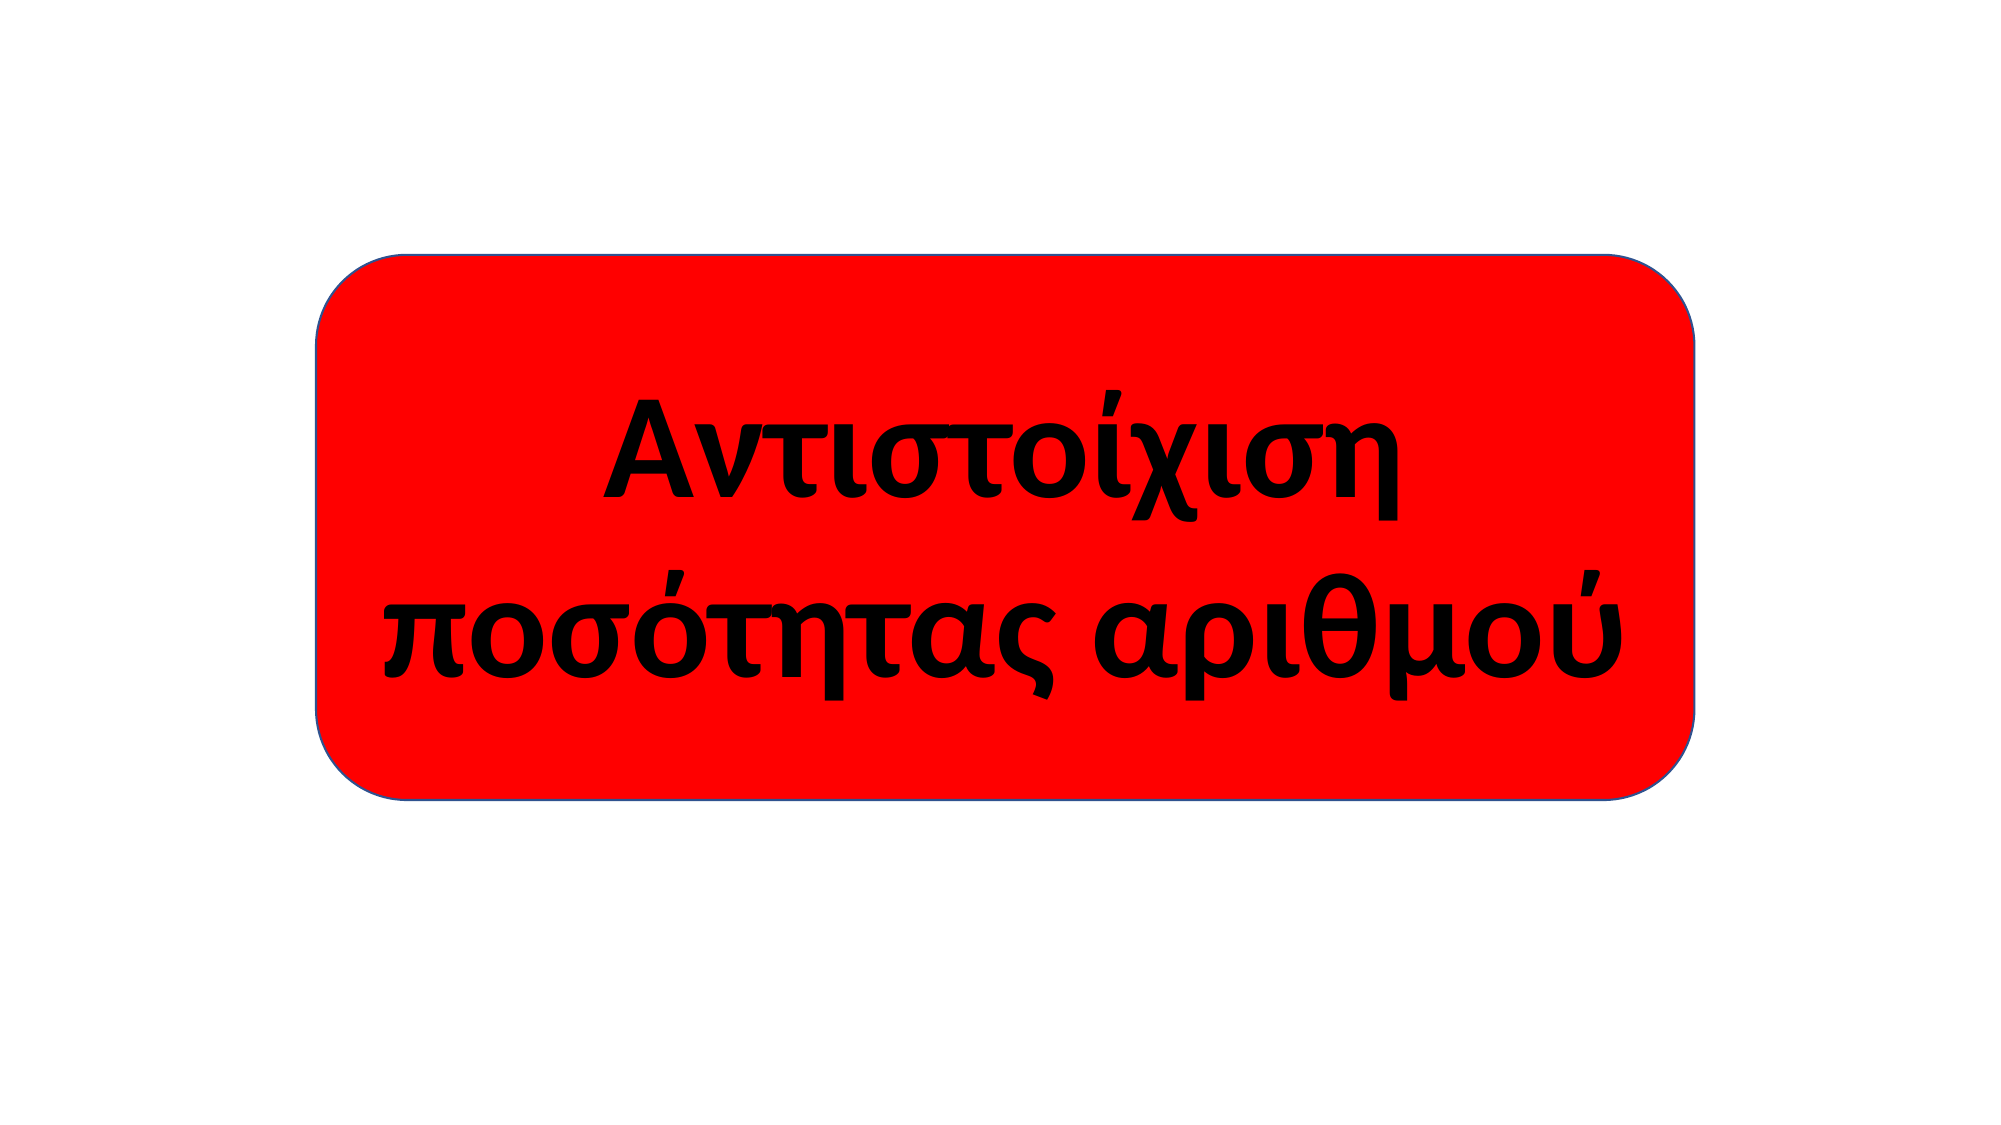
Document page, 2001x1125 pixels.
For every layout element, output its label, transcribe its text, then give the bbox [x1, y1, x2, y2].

text_box Αντιστοίχιση ποσότητας αριθμού [316, 254, 1695, 801]
